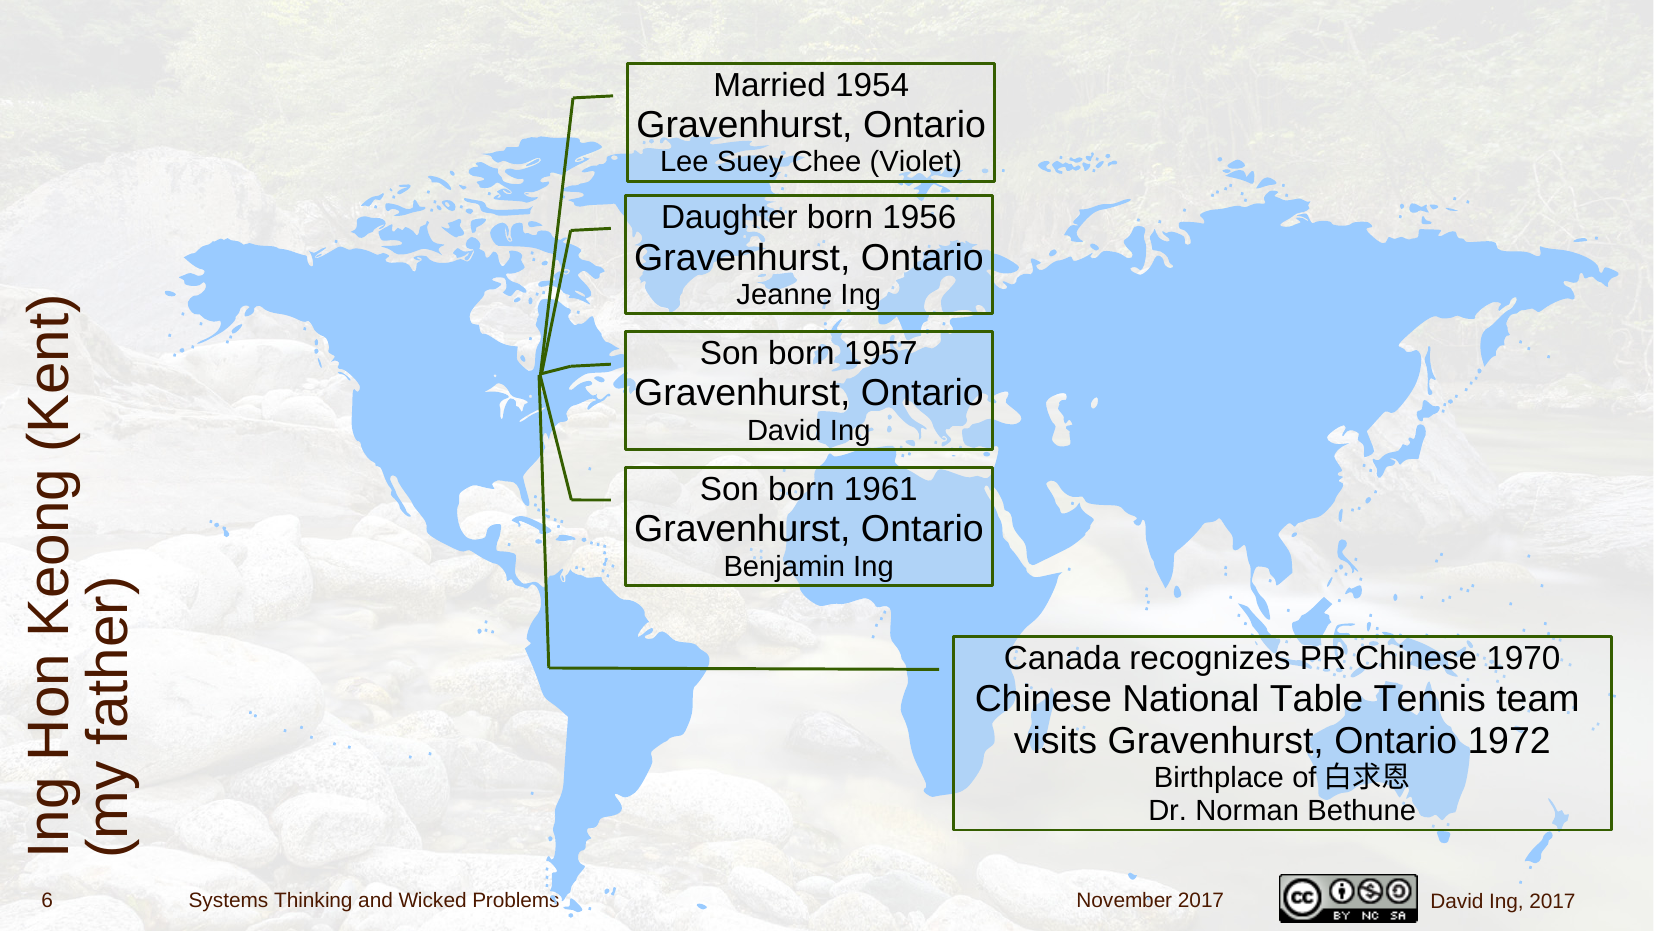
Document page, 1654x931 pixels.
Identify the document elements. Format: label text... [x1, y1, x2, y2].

title Ing Hon Keong (Kent) (my father) [22, 53, 176, 859]
text_box Daughter born 1956 Gravenhurst, Ontario Jeanne Ing [625, 196, 992, 314]
text_box Son born 1961 Gravenhurst, Ontario Benjamin Ing [625, 467, 992, 585]
text_box Son born 1957 Gravenhurst, Ontario David Ing [625, 332, 992, 450]
picture [0, 0, 1654, 931]
text_box Married 1954 Gravenhurst, Ontario Lee Suey Chee (Violet) [628, 63, 995, 181]
text_box Canada recognizes PR Chinese 1970 Chinese National Table Tennis team visits Gravenhurst, Ontario 1972 Birthplace of白求恩 Dr. Norman Bethune [954, 637, 1611, 830]
